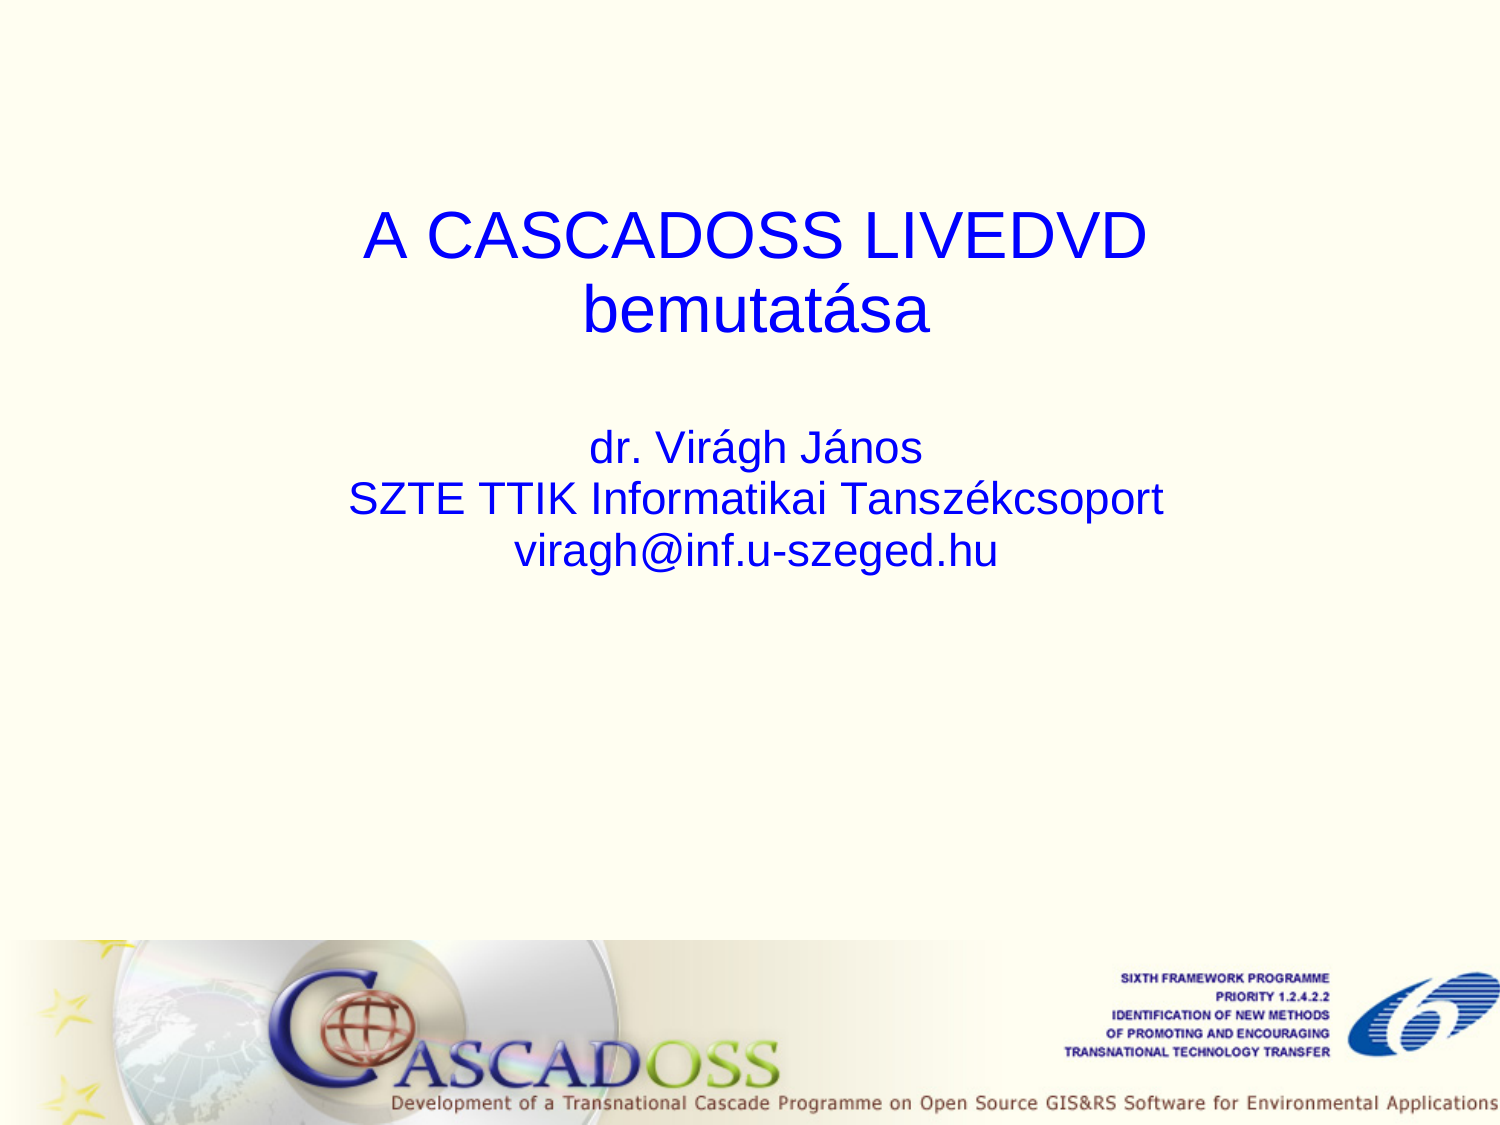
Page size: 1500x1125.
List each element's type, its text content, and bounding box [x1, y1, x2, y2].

picture [0, 940, 1500, 1125]
title A CASCADOSS LIVEDVD bemutatása dr. Virágh János SZTE TTIK Informatikai Tanszékcsoport viragh@inf.u-szeged.hu [88, 177, 1425, 746]
